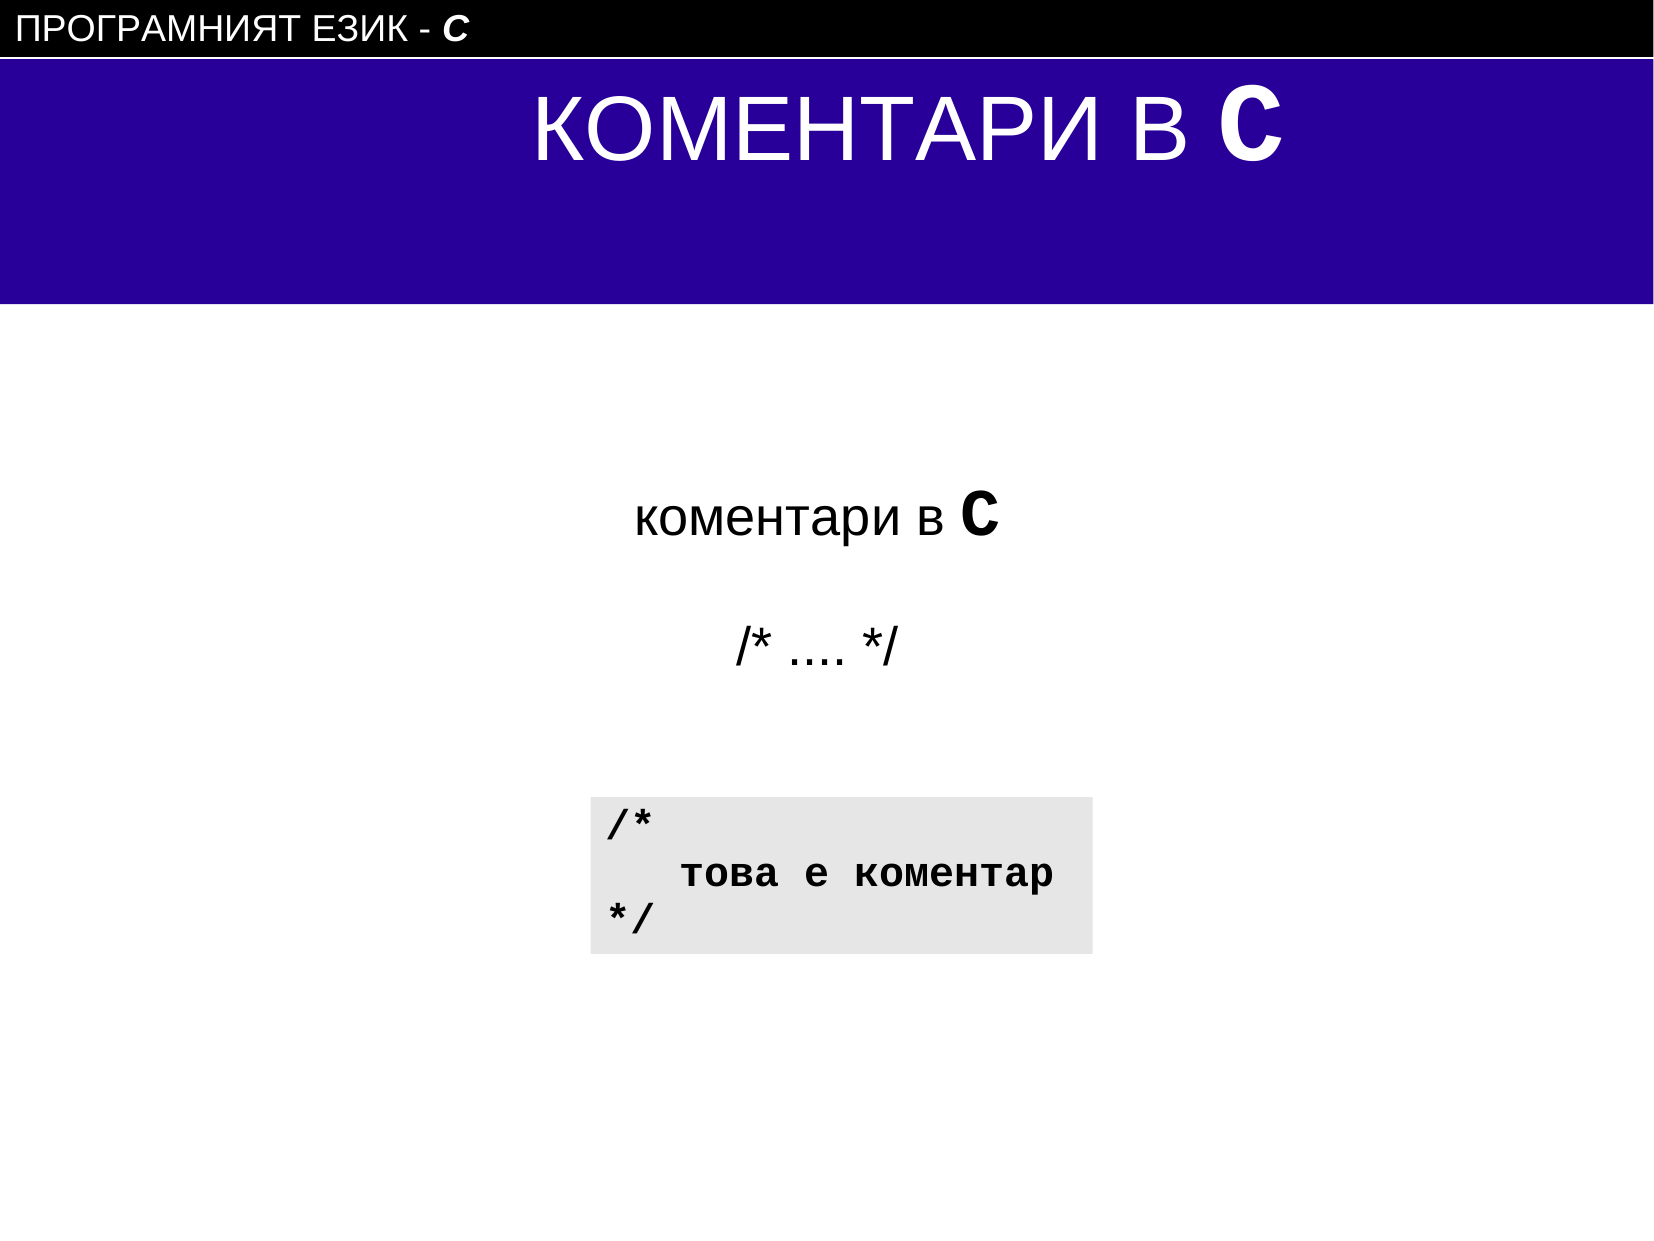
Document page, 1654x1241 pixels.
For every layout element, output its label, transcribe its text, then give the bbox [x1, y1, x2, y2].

text_box ПРОГРАМНИЯT ЕЗИК - С [0, 0, 1654, 57]
text_box коментари в С /* .... */ [620, 472, 1063, 684]
text_box /* това е коментар */ [590, 797, 1093, 954]
text_box КОМЕНТАРИ В С [0, 59, 1654, 305]
